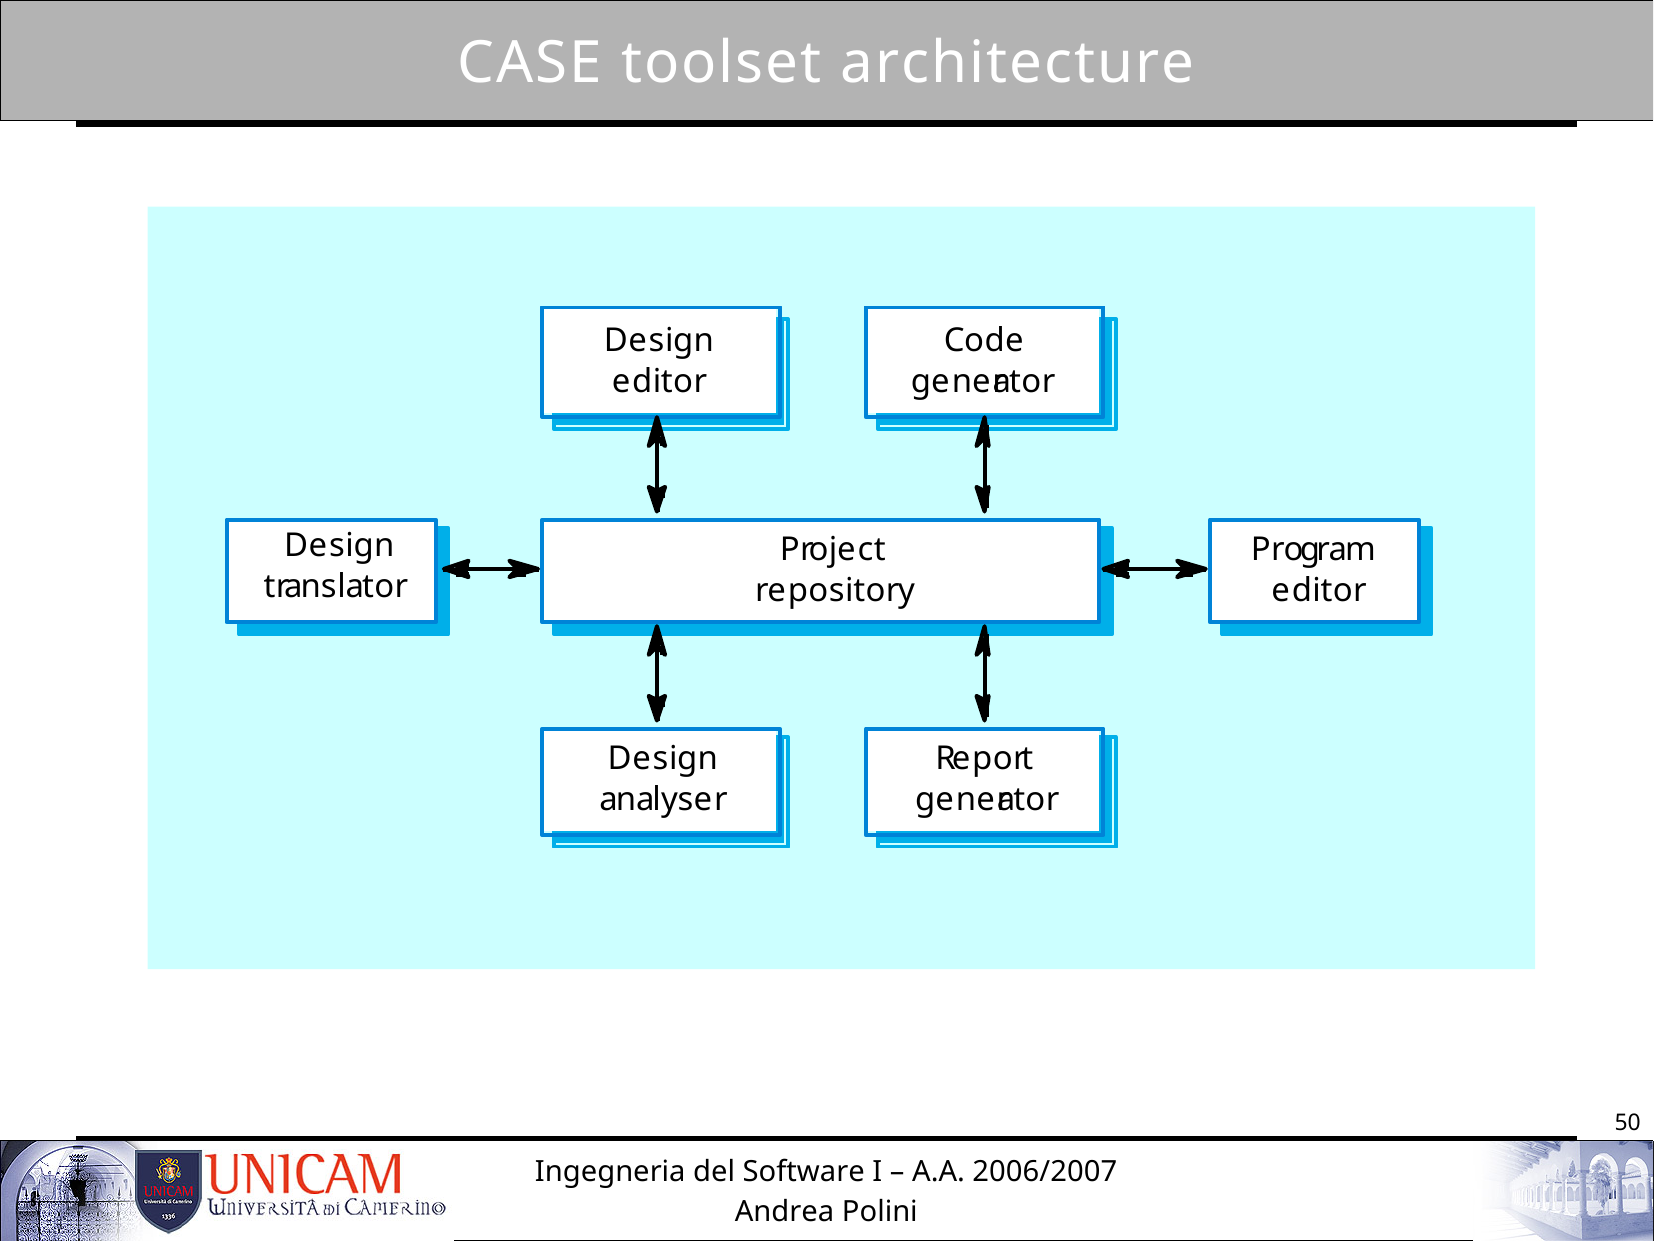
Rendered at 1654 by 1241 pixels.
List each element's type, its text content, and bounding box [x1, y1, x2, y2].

picture [0, 1141, 454, 1241]
title CASE toolset architecture [0, 0, 1653, 121]
picture [1473, 1141, 1654, 1241]
text_box [147, 206, 1536, 970]
picture [222, 306, 1436, 848]
